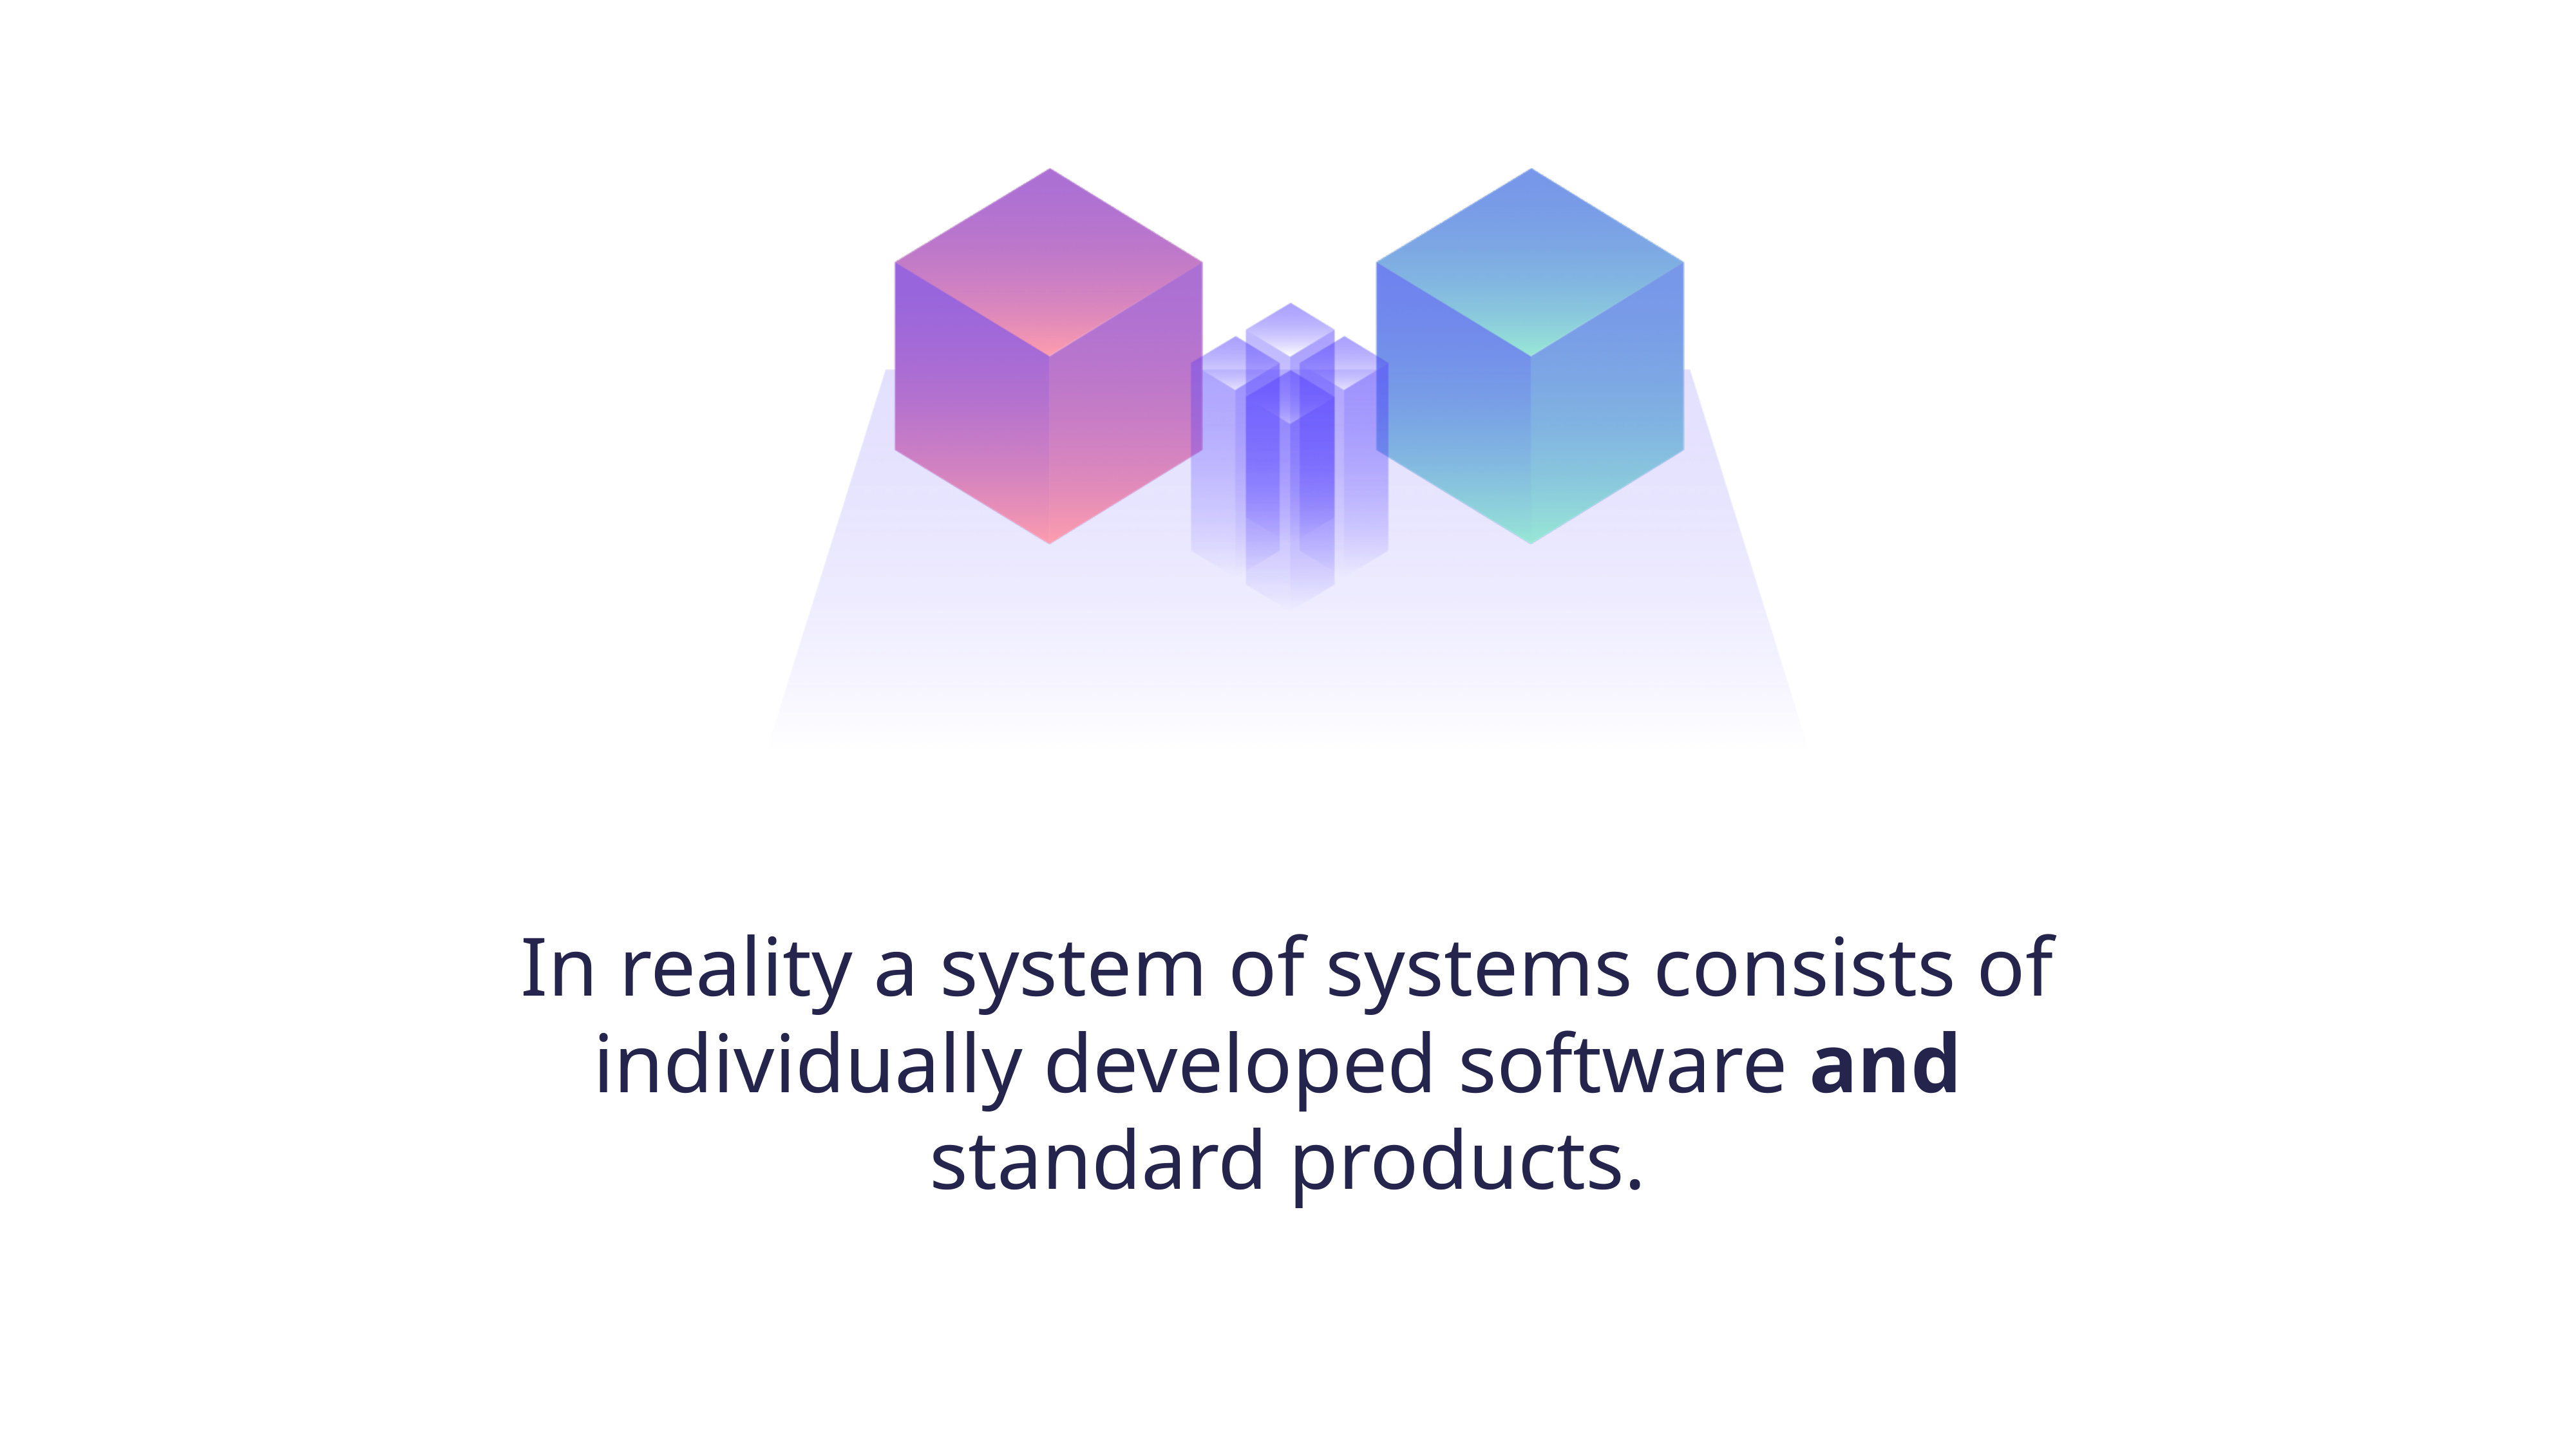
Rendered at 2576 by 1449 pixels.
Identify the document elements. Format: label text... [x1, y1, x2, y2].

picture [766, 168, 1810, 753]
list In reality a system of systems consists of individually developed software and standard products. [301, 775, 2275, 1345]
